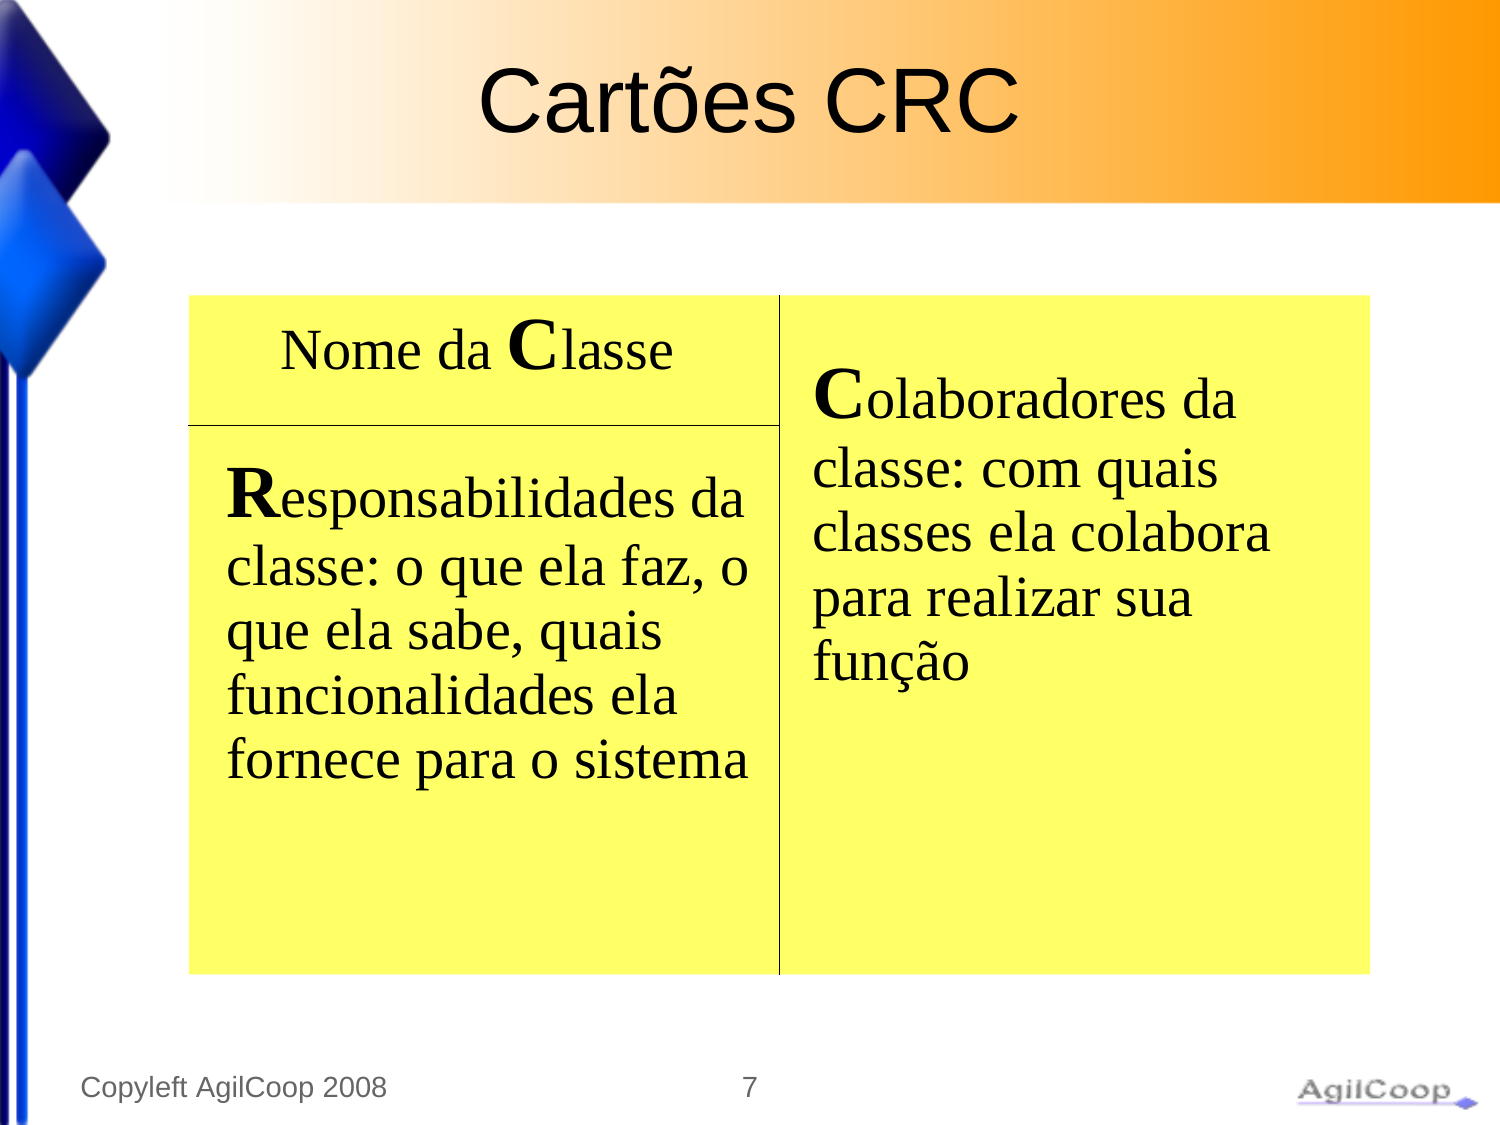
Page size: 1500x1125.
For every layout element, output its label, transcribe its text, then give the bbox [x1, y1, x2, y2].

title Cartões CRC [75, 0, 1425, 203]
text_box Nome da Classe [265, 295, 689, 394]
text_box [188, 426, 779, 975]
text_box Responsabilidades da classe: o que ela faz, o que ela sabe, quais funcionalidades ela fornece para o sistema [211, 442, 768, 945]
picture [0, 0, 1500, 1125]
text_box Colaboradores da classe: com quais classes ela colabora para realizar sua função [797, 344, 1329, 945]
text_box [780, 295, 1371, 975]
text_box [188, 295, 779, 425]
